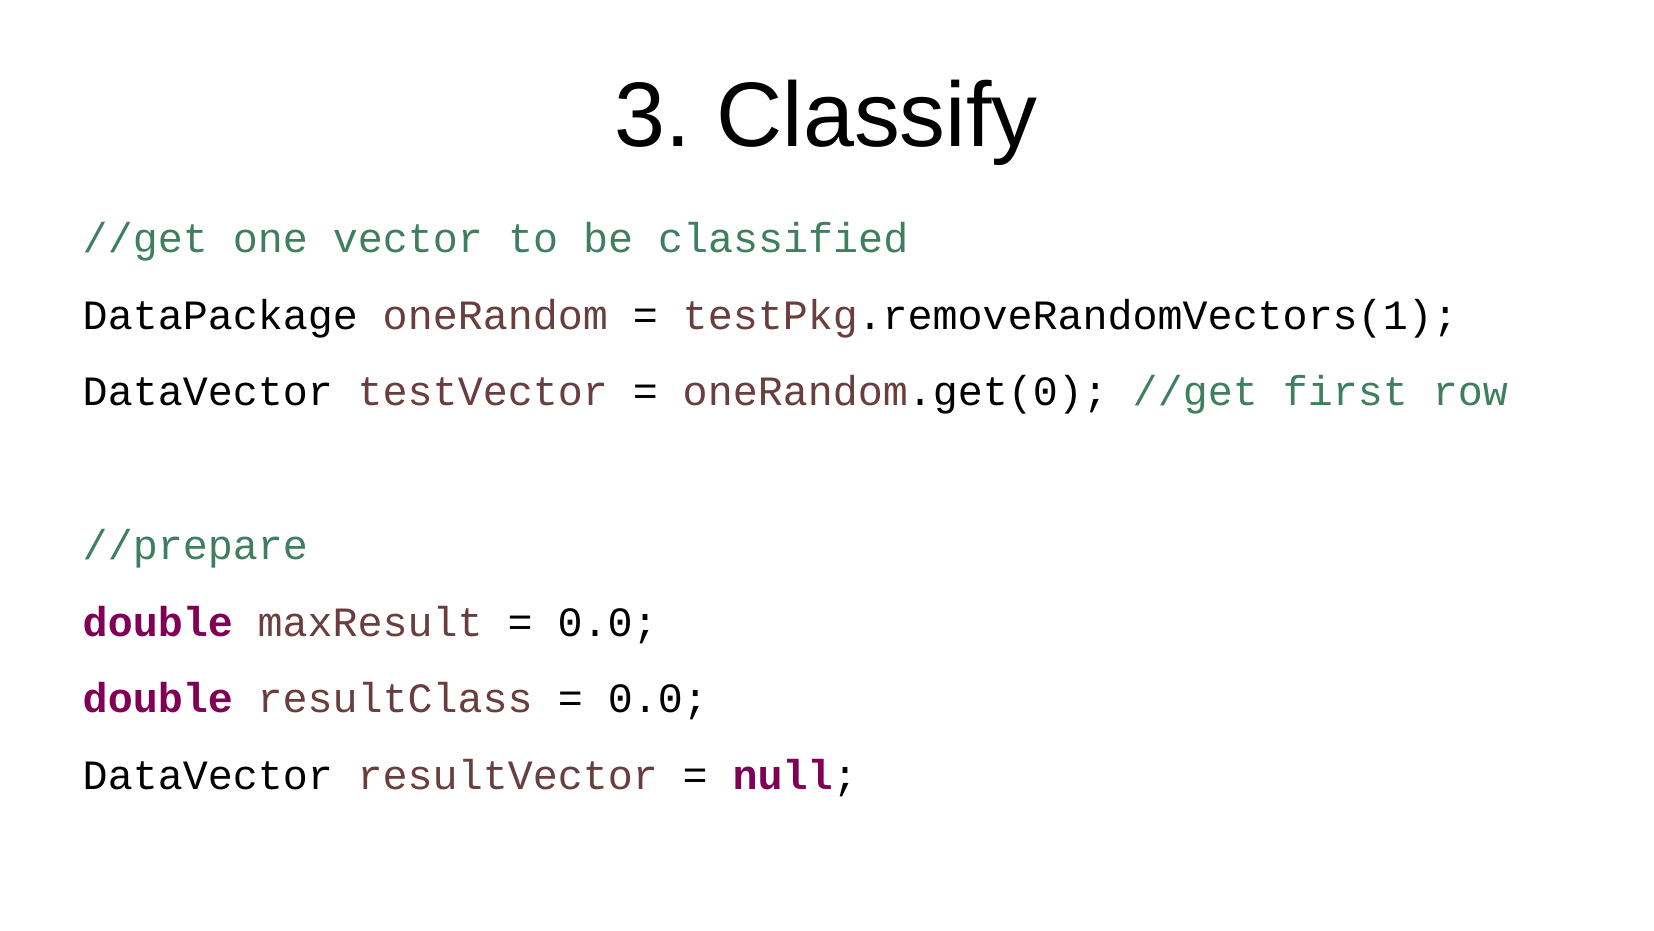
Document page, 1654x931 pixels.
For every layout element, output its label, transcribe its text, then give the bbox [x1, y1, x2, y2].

list //get one vector to be classified DataPackage oneRandom = testPkg.removeRandomVectors(1); DataVector testVector = oneRandom.get(0); //get first row //prepare double maxResult = 0.0; double resultClass = 0.0; DataVector resultVector = null; [82, 217, 1595, 827]
title 3. Classify [82, 37, 1571, 193]
